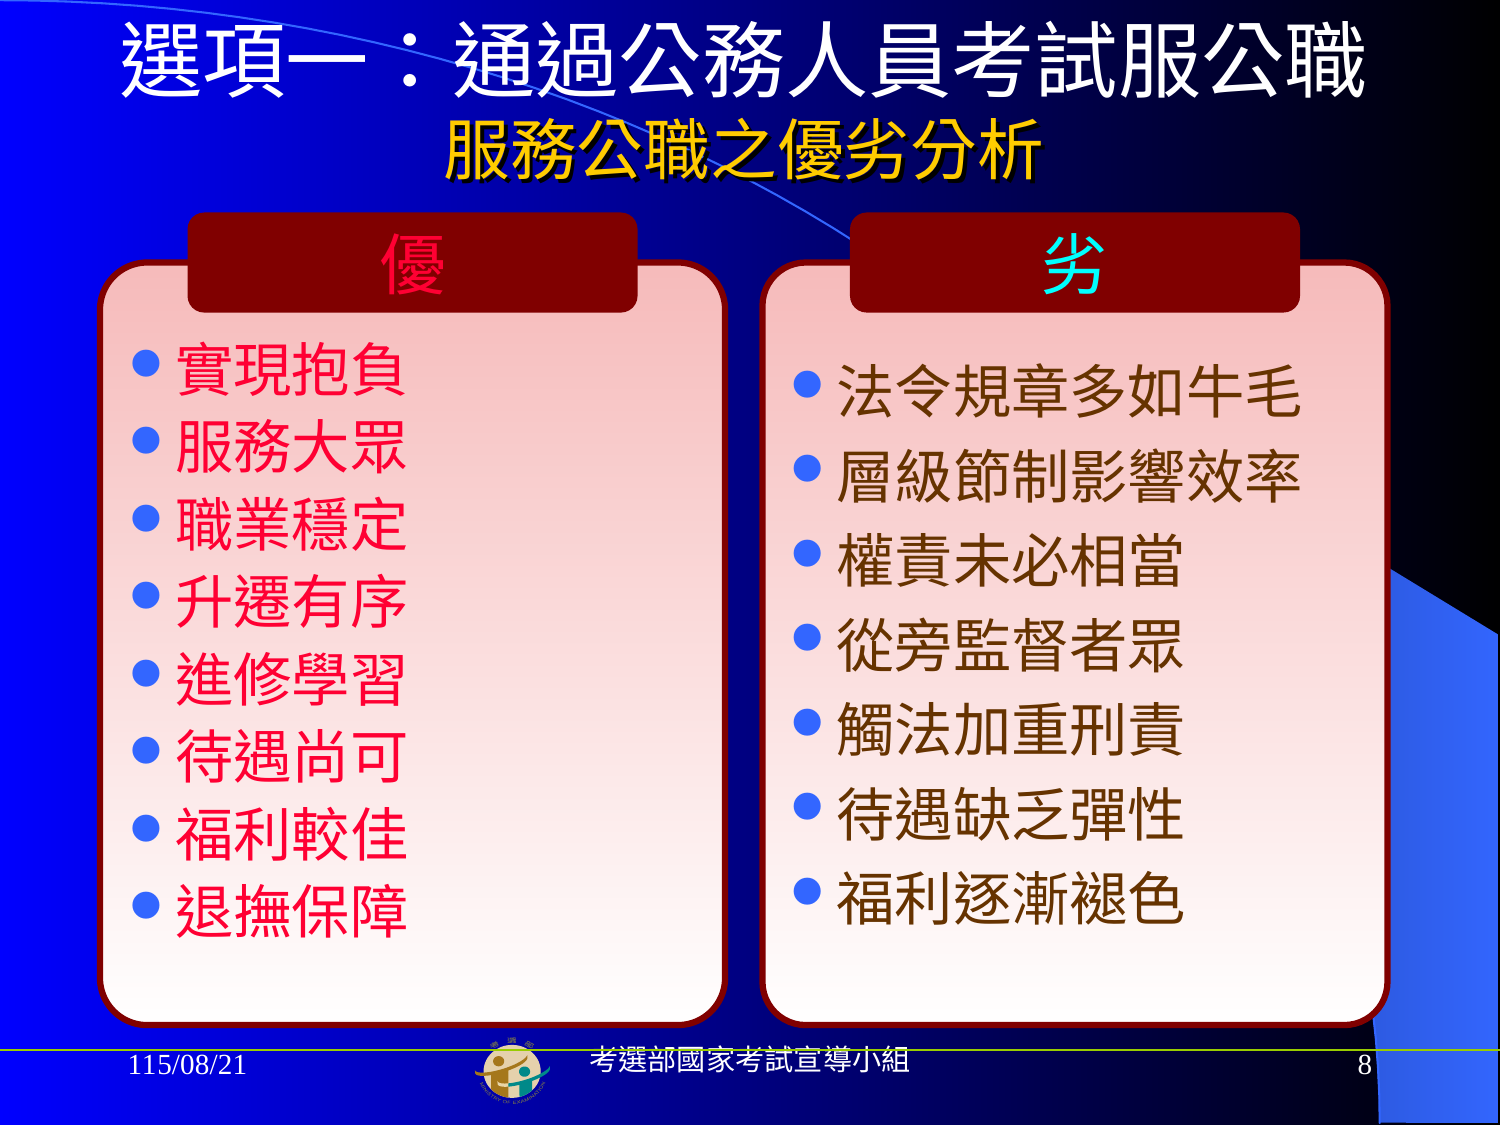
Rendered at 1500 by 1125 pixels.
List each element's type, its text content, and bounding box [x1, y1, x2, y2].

text_box 選項一：通過公務人員考試服公職 服務公職之優劣分析 [75, 0, 1413, 196]
text_box 劣 [849, 212, 1301, 313]
text_box 法令規章多如牛毛 層級節制影響效率 權責未必相當 從旁監督者眾 觸法加重刑責 待遇缺乏彈性 福利逐漸褪色 [762, 262, 1388, 1026]
text_box 優 [187, 212, 638, 313]
text_box 實現抱負 服務大眾 職業穩定 升遷有序 進修學習 待遇尚可 福利較佳 退撫保障 [99, 262, 726, 1026]
